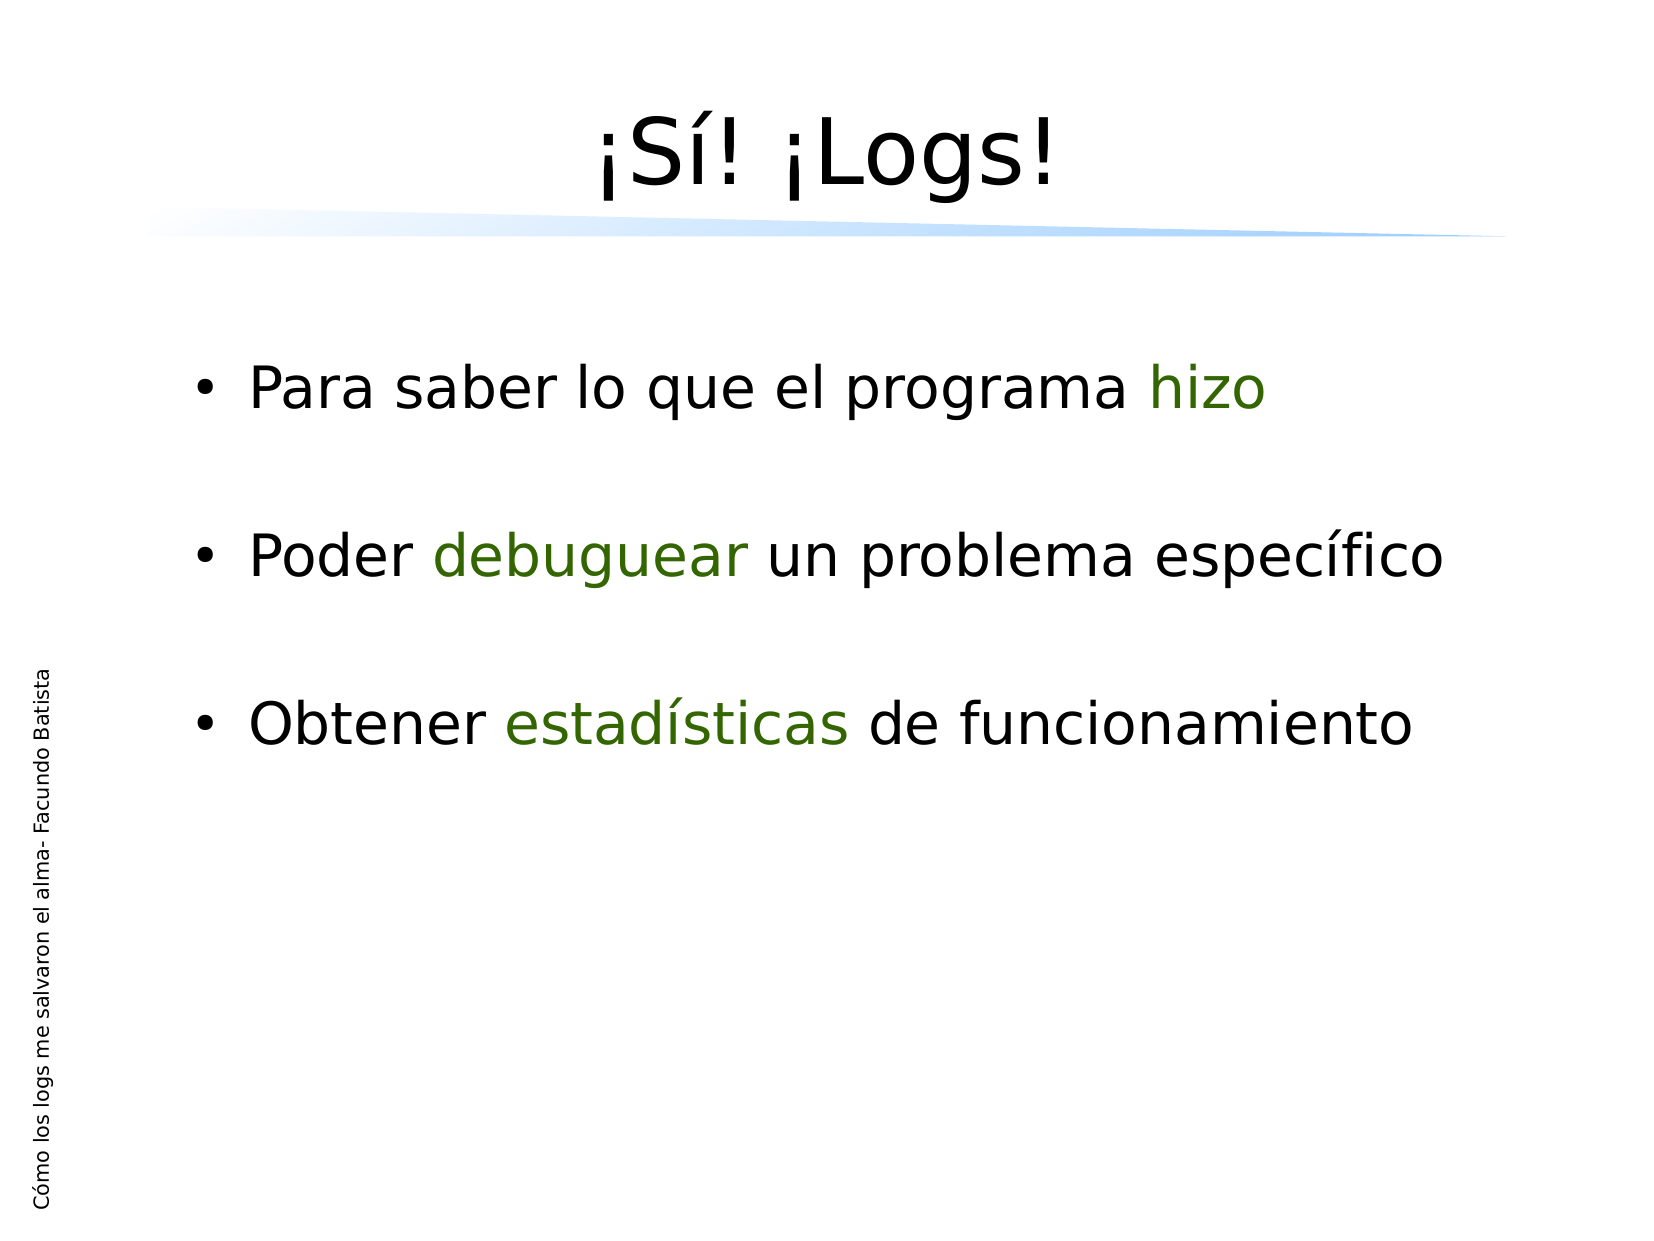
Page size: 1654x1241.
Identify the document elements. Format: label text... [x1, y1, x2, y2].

list Para saber lo que el programa hizo Poder debuguear un problema específico Obtener estadísticas de funcionamiento [177, 354, 1571, 1109]
title ¡Sí! ¡Logs! [82, 49, 1571, 257]
